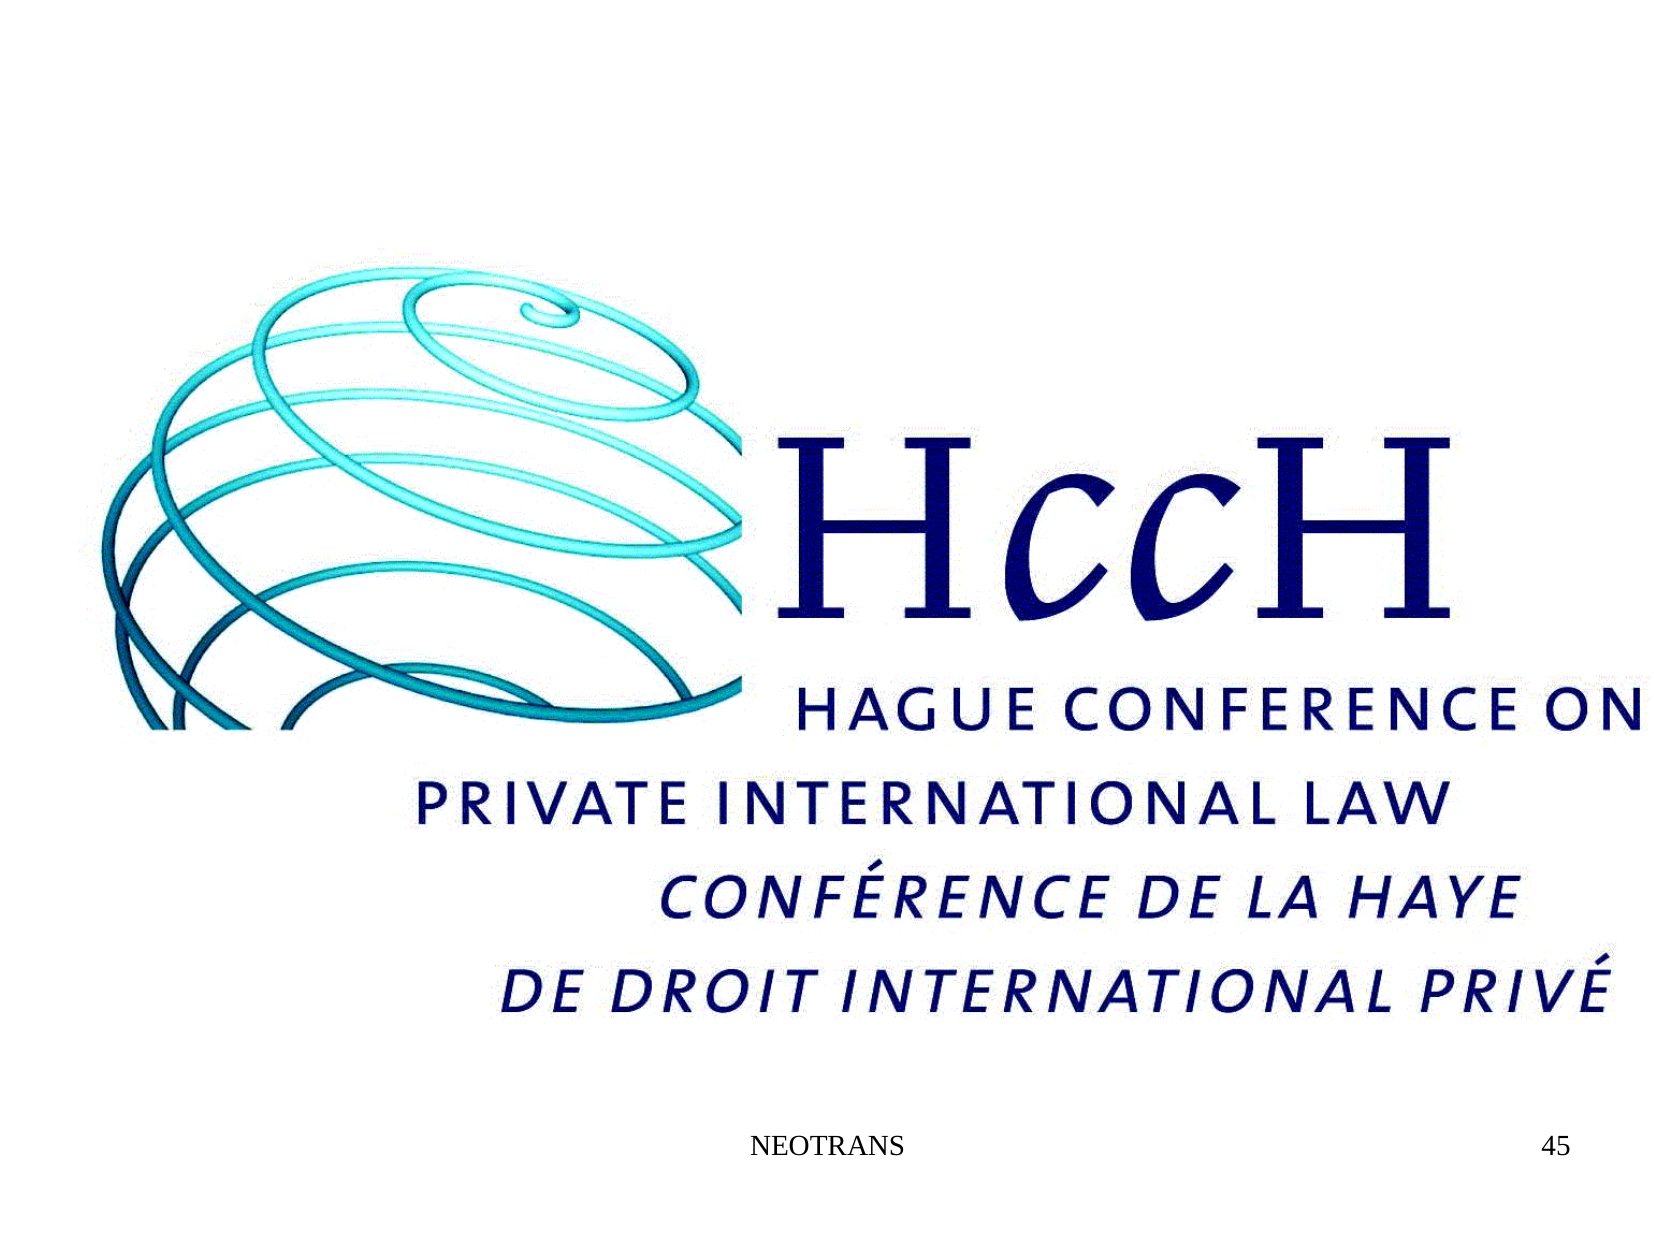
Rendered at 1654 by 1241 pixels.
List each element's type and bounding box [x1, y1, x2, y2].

picture [1, 195, 1654, 1040]
